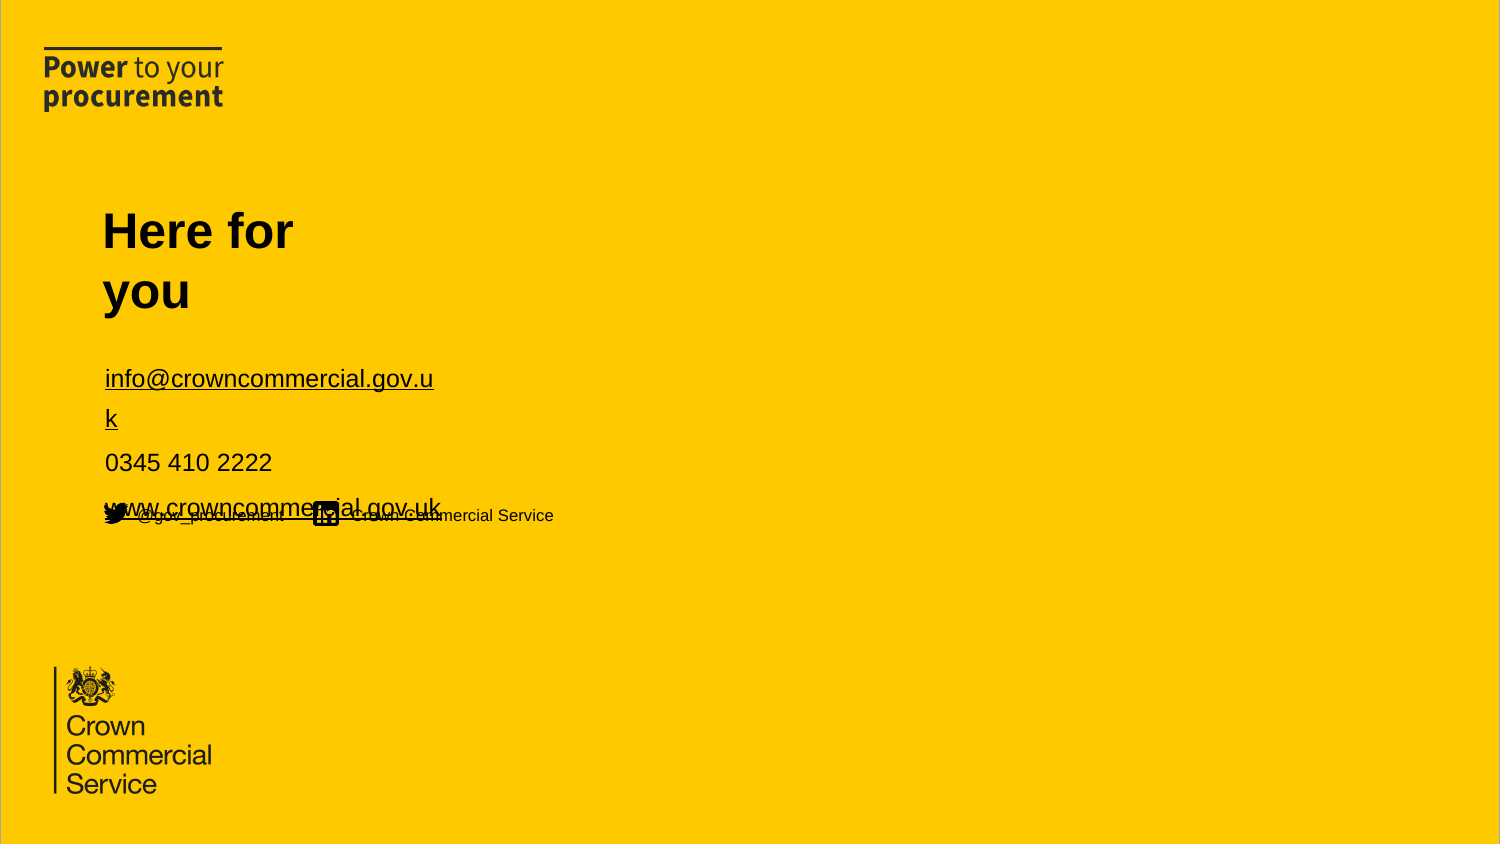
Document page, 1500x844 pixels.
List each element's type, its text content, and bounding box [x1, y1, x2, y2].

title info@crowncommercial.gov.uk 0345 410 2222 www.crowncommercial.gov.uk [103, 347, 491, 483]
title Here for you [102, 198, 393, 277]
